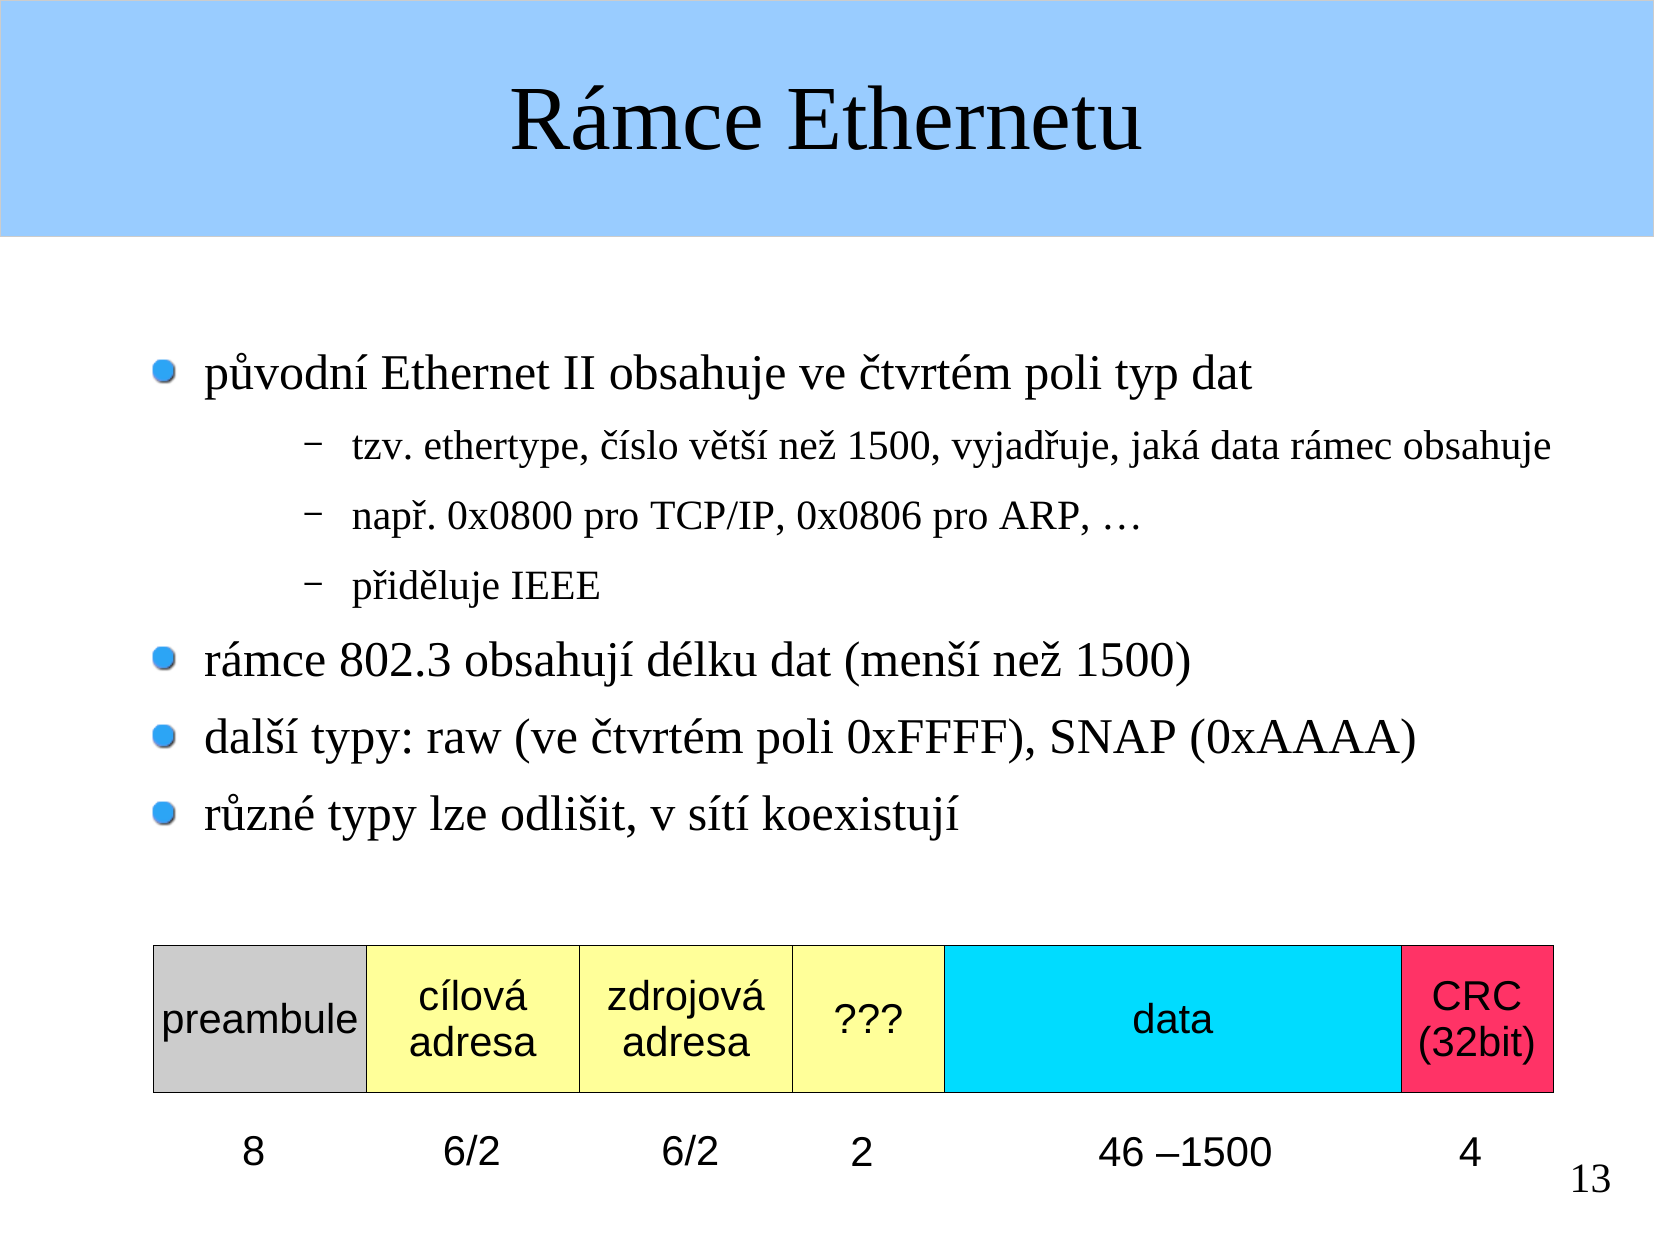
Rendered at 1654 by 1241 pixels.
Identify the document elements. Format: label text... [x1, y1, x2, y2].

title Rámce Ethernetu [0, 0, 1654, 237]
list původní Ethernet II obsahuje ve čtvrtém poli typ dat tzv. ethertype, číslo větší než 1500, vyjadřuje, jaká data rámec obsahuje např. 0x0800 pro TCP/IP, 0x0806 pro ARP, … přiděluje IEEE rámce 802.3 obsahují délku dat (menší než 1500) další typy: raw (ve čtvrtém poli 0xFFFF), SNAP (0xAAAA) různé typy lze odlišit, v sítí koexistují [115, 344, 1560, 1229]
text_box ??? [792, 945, 944, 1093]
text_box 6/2 [661, 1128, 720, 1199]
text_box 6/2 [442, 1128, 502, 1199]
text_box 4 [1458, 1128, 1483, 1200]
text_box 8 [242, 1128, 266, 1199]
text_box 46 –1500 [1098, 1128, 1273, 1200]
text_box zdrojová adresa [579, 945, 792, 1093]
text_box cílová adresa [366, 945, 579, 1093]
text_box preambule [153, 945, 366, 1093]
text_box data [944, 945, 1401, 1093]
text_box 2 [850, 1128, 874, 1200]
text_box CRC (32bit) [1401, 945, 1554, 1093]
